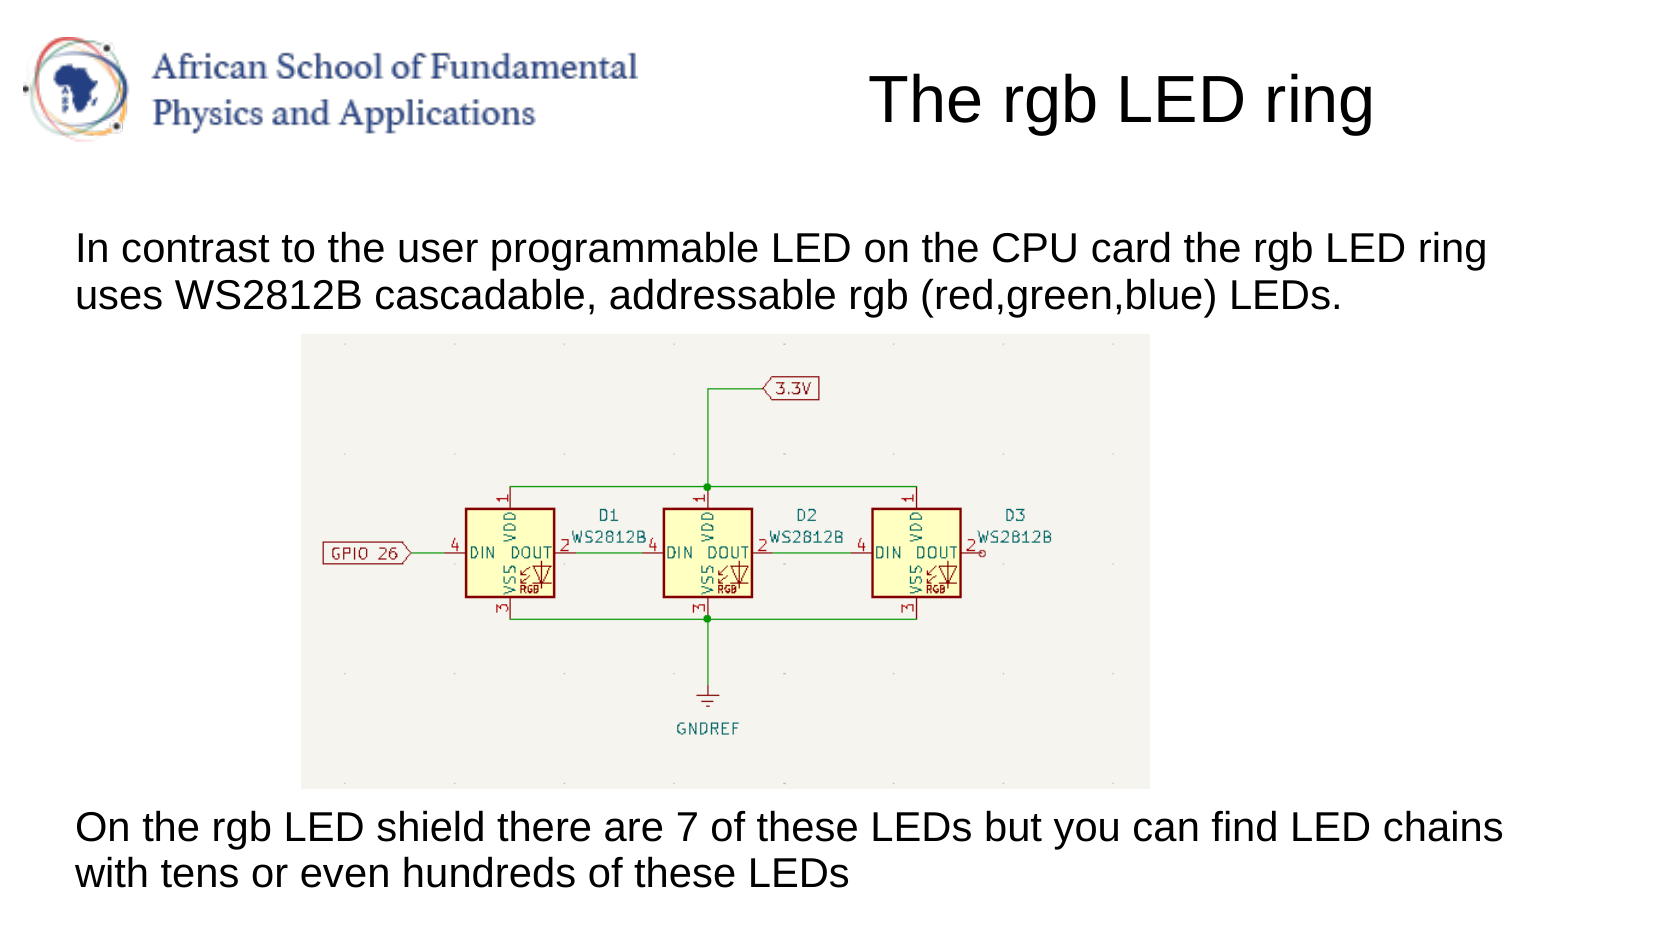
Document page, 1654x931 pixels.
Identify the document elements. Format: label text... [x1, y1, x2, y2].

title The rgb LED ring [635, 21, 1610, 177]
picture [23, 37, 635, 142]
picture [301, 334, 1150, 789]
list In contrast to the user programmable LED on the CPU card the rgb LED ring uses WS2812B cascadable, addressable rgb (red,green,blue) LEDs. On the rgb LED shield there are 7 of these LEDs but you can find LED chains with tens or even hundreds of these LEDs [75, 225, 1564, 901]
